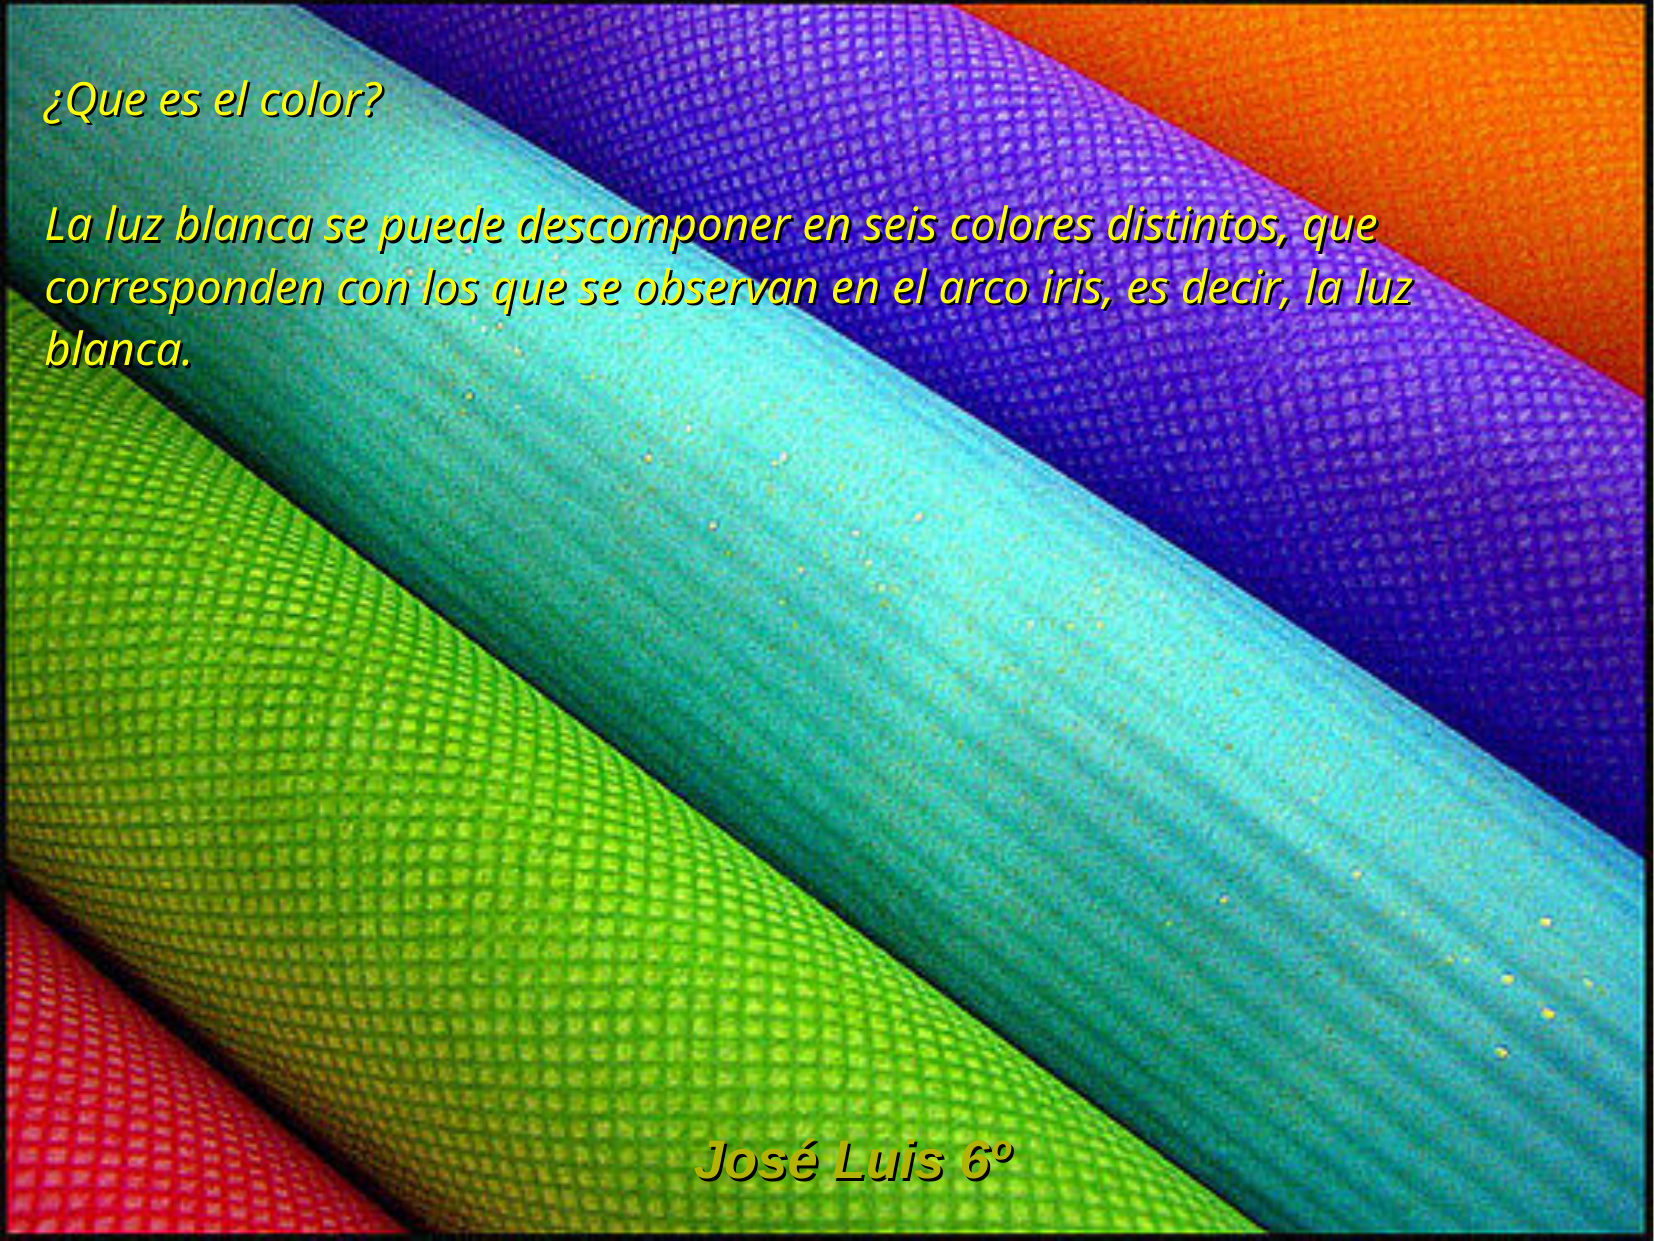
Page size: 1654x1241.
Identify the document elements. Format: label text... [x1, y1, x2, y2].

text_box ¿Que es el color? La luz blanca se puede descomponer en seis colores distintos, que corresponden con los que se observan en el arco iris, es decir, la luz blanca. [29, 59, 1477, 393]
picture [0, 0, 1654, 1241]
text_box José Luis 6º [679, 1122, 1270, 1198]
